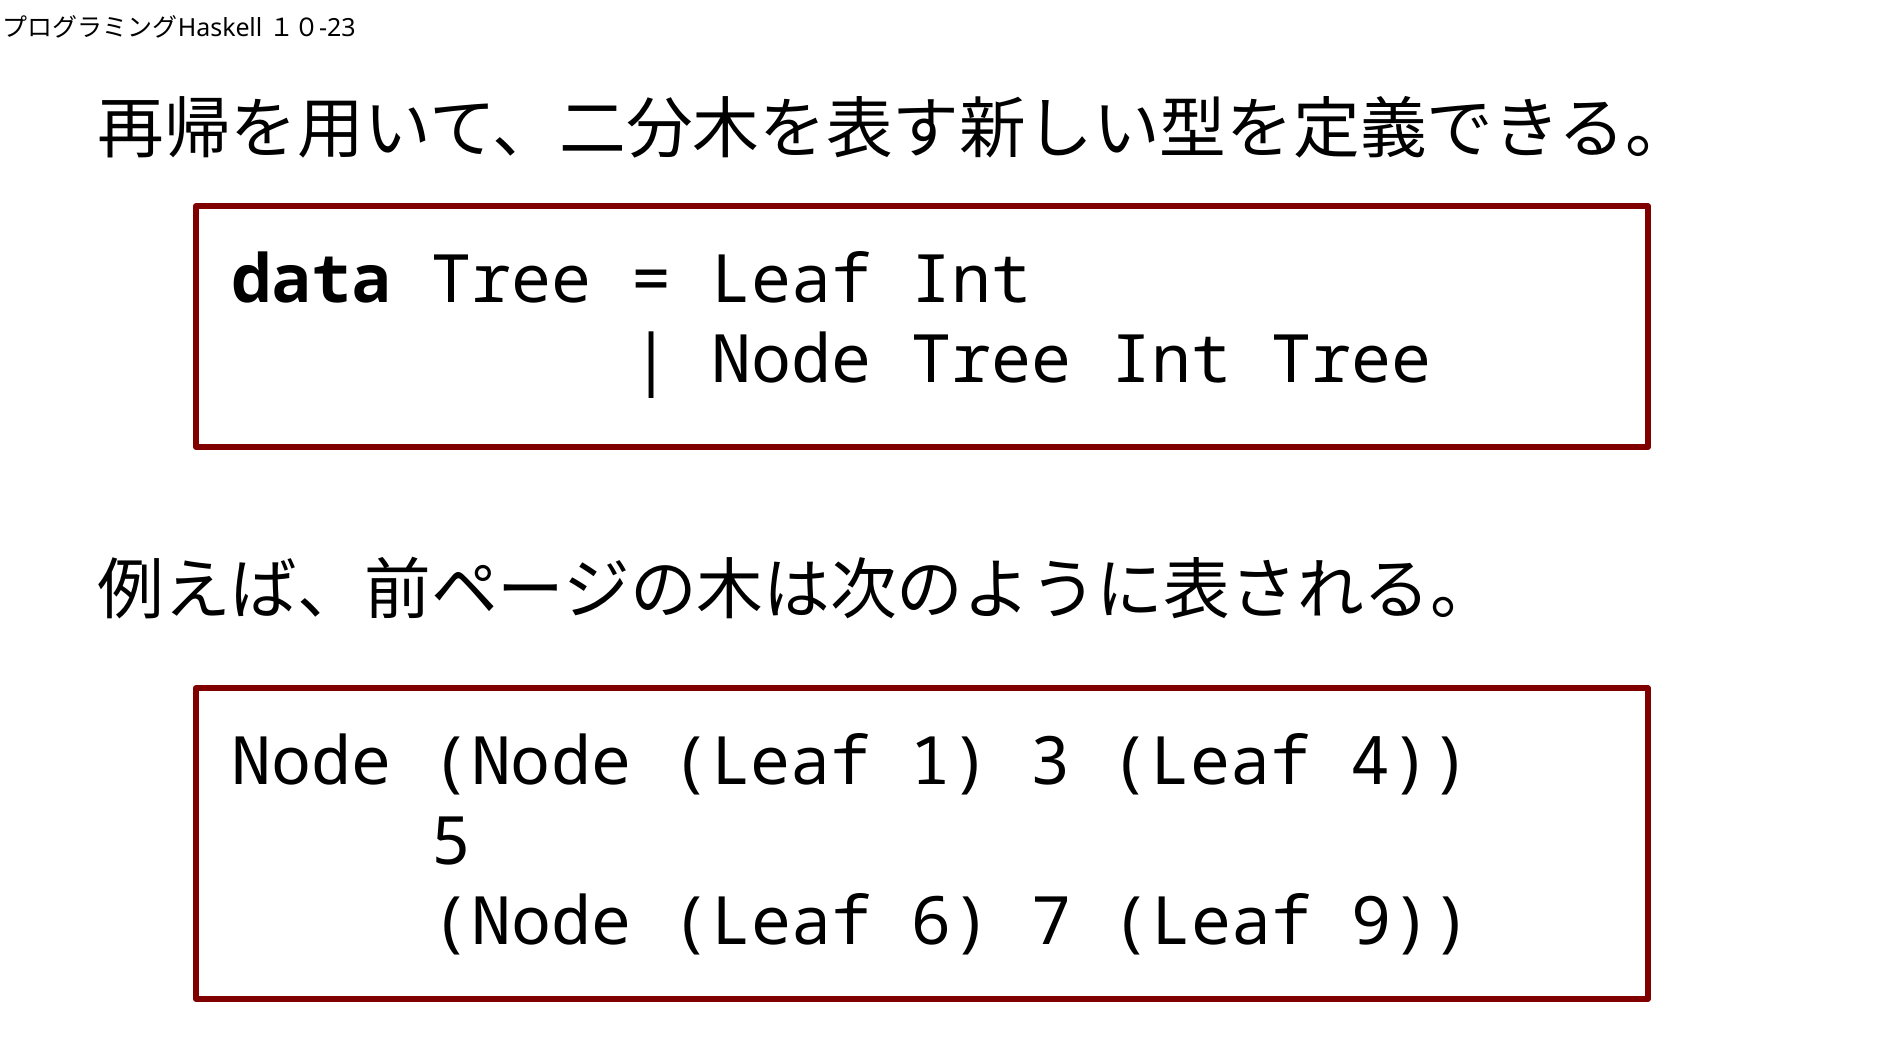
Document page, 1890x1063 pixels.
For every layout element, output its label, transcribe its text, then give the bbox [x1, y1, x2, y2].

list 例えば、前ページの木は次のように表される。 [94, 533, 1796, 608]
text_box data Tree = Leaf Int | Node Tree Int Tree [195, 206, 1649, 447]
text_box Node (Node (Leaf 1) 3 (Leaf 4)) 5 (Node (Leaf 6) 7 (Leaf 9)) [195, 688, 1649, 999]
list 再帰を用いて、二分木を表す新しい型を定義できる。 [94, 71, 1796, 146]
